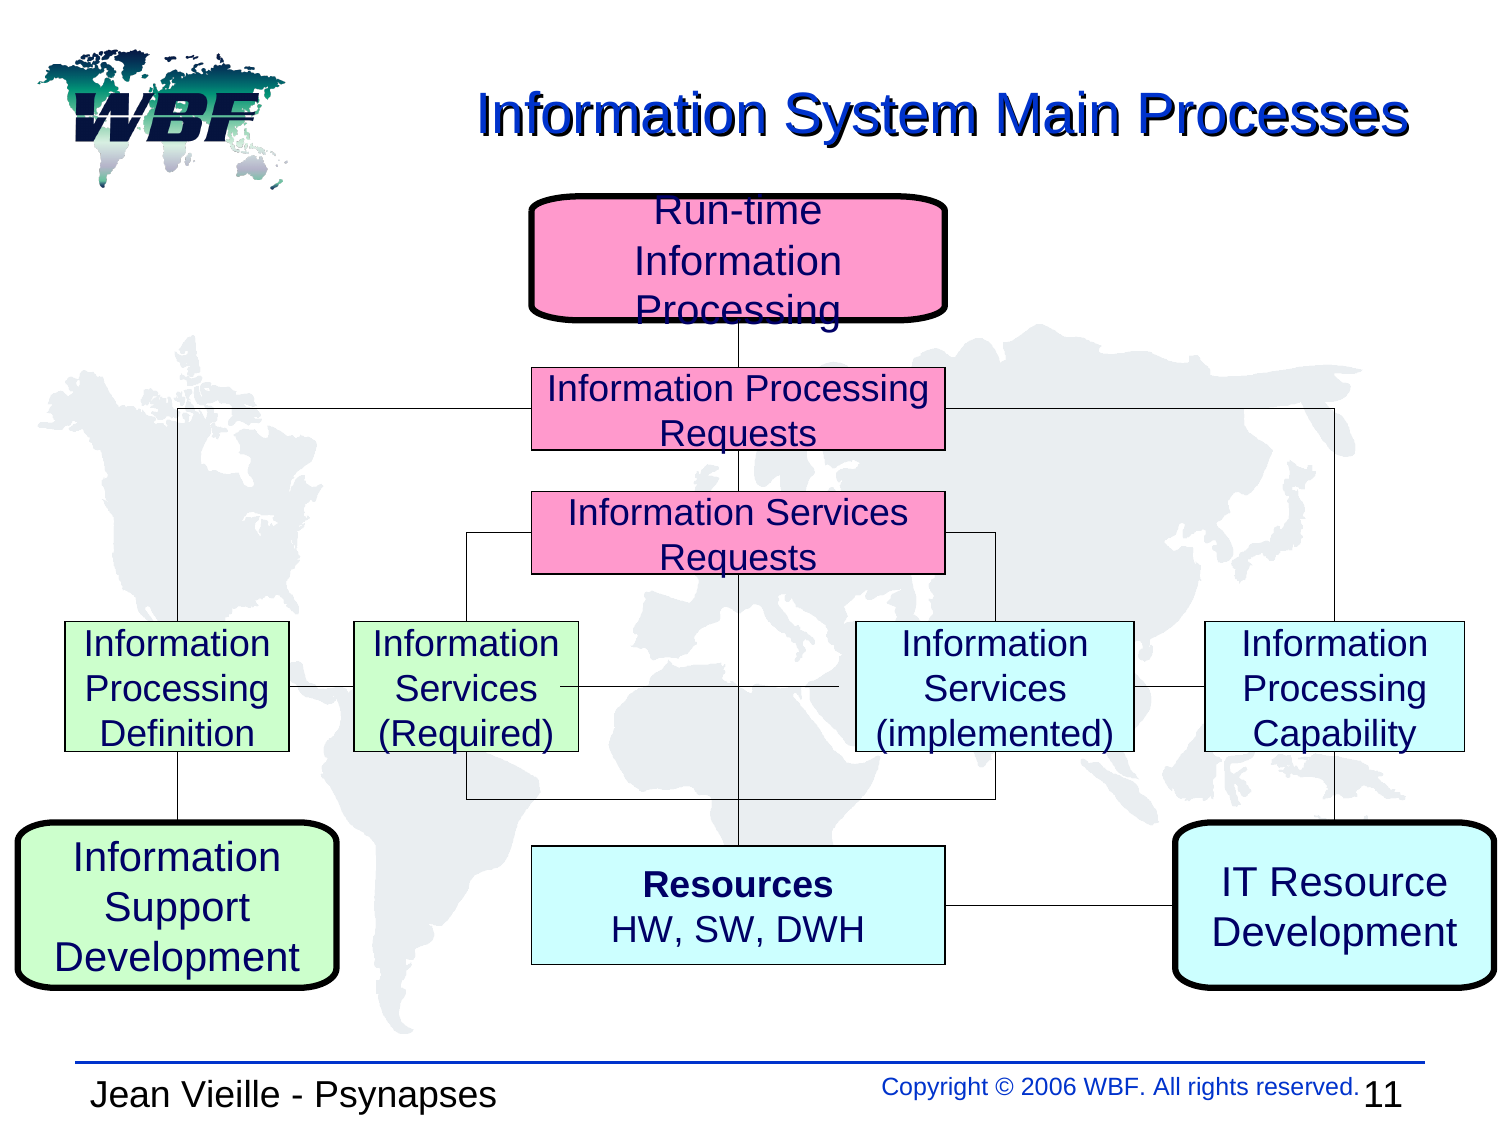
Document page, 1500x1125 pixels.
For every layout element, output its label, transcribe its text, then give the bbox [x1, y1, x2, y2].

picture [739, 687, 1334, 905]
picture [178, 409, 738, 686]
picture [739, 409, 1334, 686]
text_box Information Services (implemented) [856, 621, 1134, 752]
text_box IT Resource Development [1175, 822, 1495, 988]
picture [467, 687, 738, 800]
text_box Information Support Development [17, 822, 337, 988]
title Information System Main Processes [387, 45, 1426, 176]
picture [739, 324, 1463, 621]
text_box Run-time Information Processing [531, 196, 945, 321]
picture [37, 687, 1463, 1034]
text_box Information Services (Required) [354, 621, 579, 752]
picture [739, 533, 995, 800]
text_box Information Processing Capability [1204, 621, 1465, 752]
picture [1335, 752, 1463, 822]
picture [467, 533, 738, 686]
text_box Resources HW, SW, DWH [531, 846, 945, 965]
text_box Information Processing Requests [531, 367, 945, 451]
picture [37, 49, 288, 190]
text_box Information Services Requests [531, 491, 945, 575]
text_box Information Processing Definition [65, 621, 290, 752]
picture [37, 324, 738, 824]
